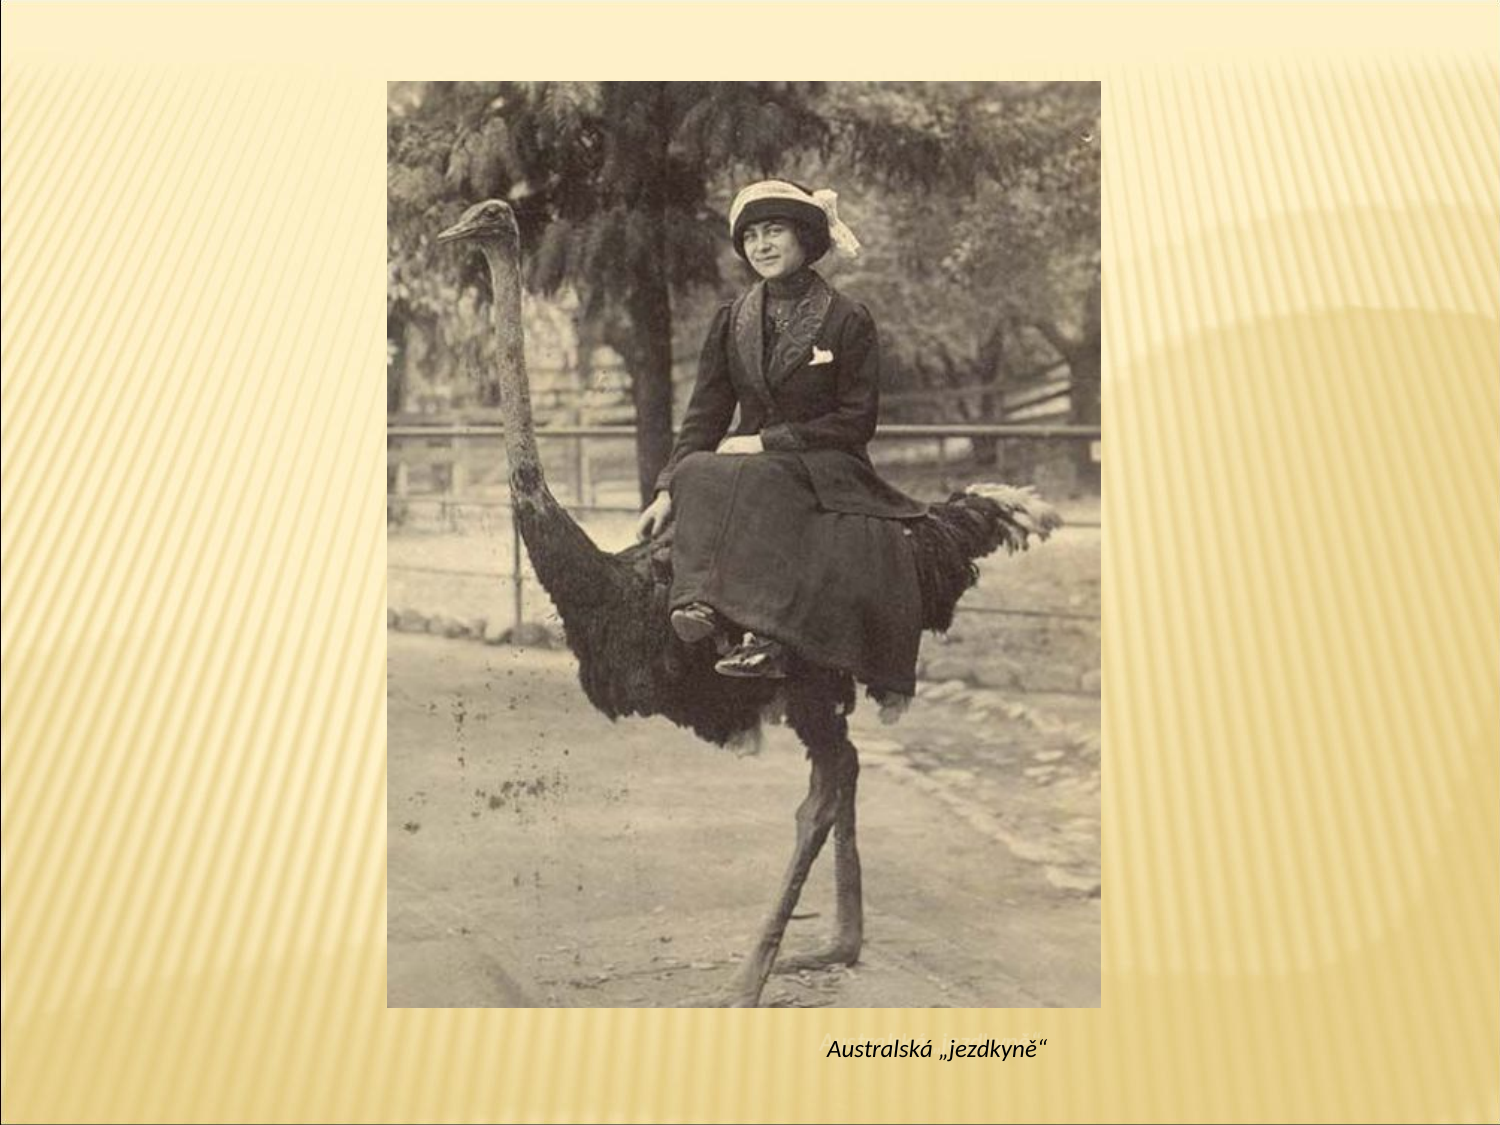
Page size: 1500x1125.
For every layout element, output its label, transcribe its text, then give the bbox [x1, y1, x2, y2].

picture [0, 0, 1500, 1125]
text_box Australská „jezdkyně“ [687, 1025, 1188, 1071]
